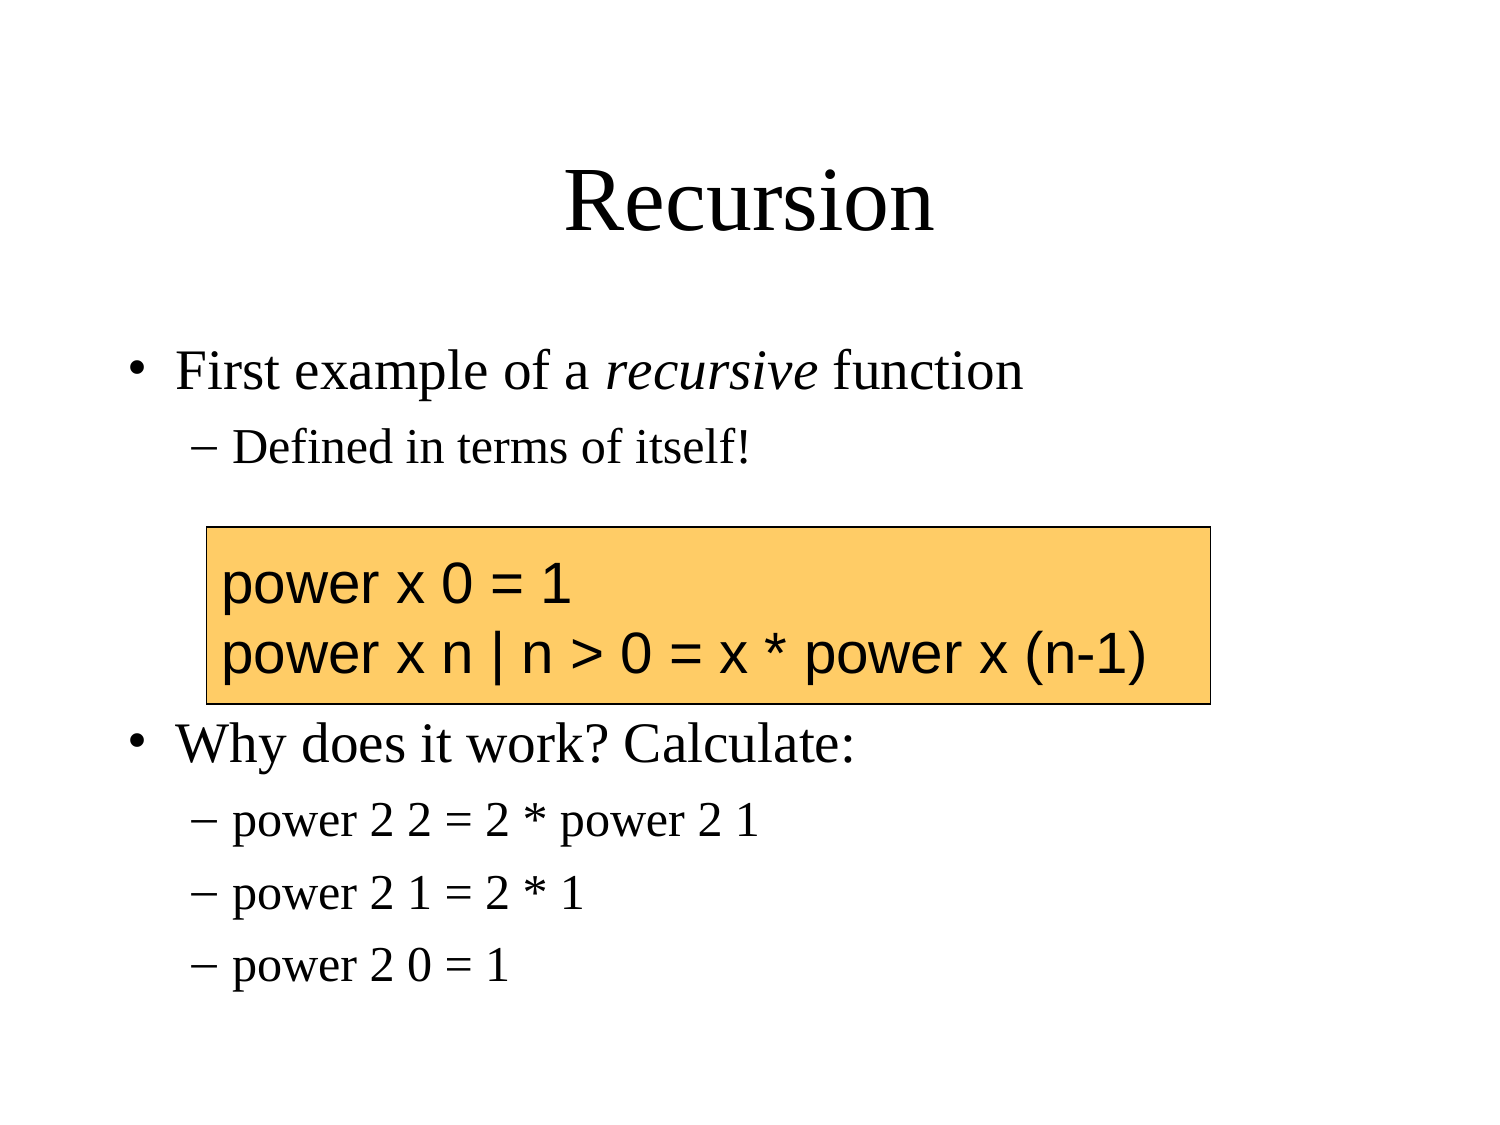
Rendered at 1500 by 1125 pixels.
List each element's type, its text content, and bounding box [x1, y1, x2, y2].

text_box power x 0 = 1 power x n | n > 0 = x * power x (n-1) [206, 527, 1211, 705]
list First example of a recursive function Defined in terms of itself! Why does it work? Calculate: power 2 2 = 2 * power 2 1 power 2 1 = 2 * 1 power 2 0 = 1 [112, 324, 1388, 1000]
title Recursion [112, 99, 1388, 288]
